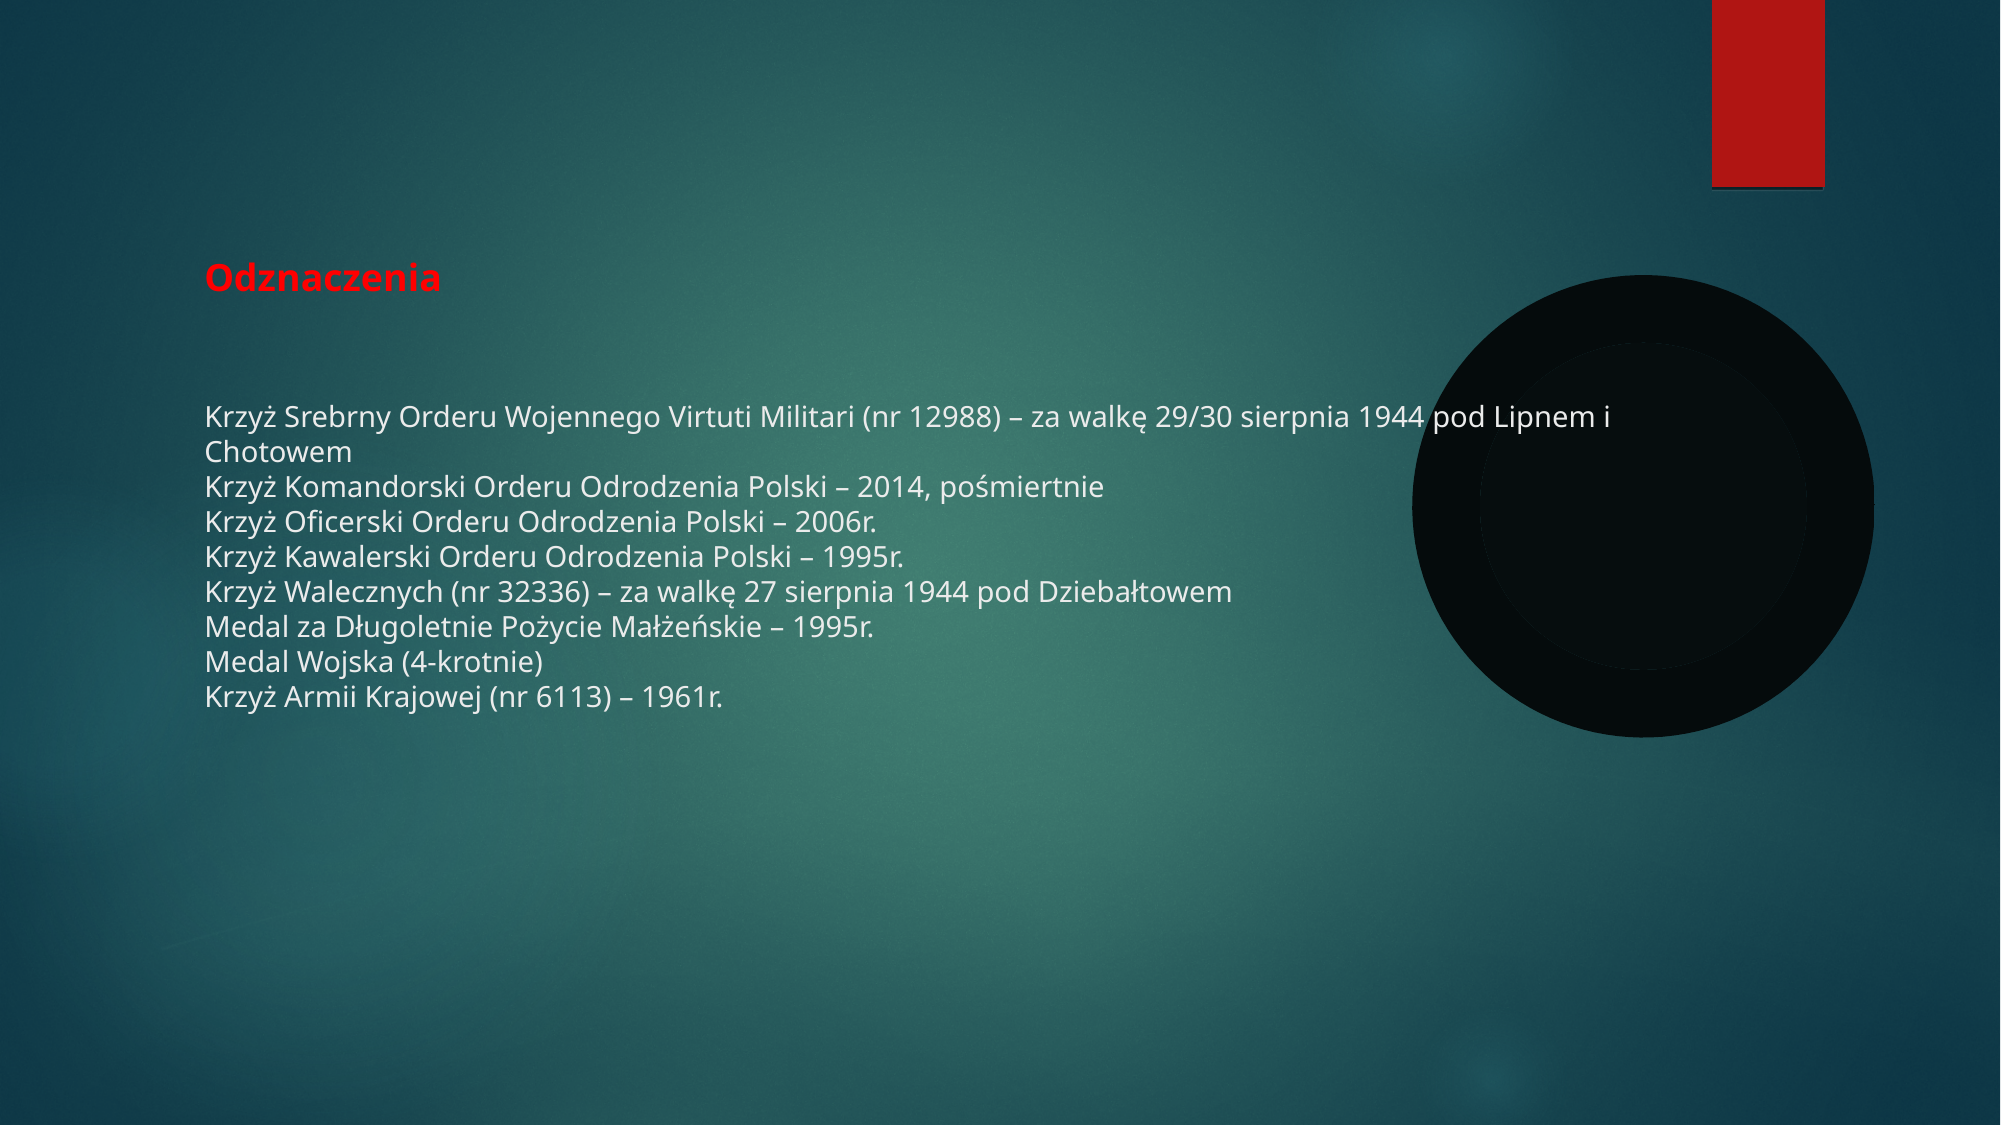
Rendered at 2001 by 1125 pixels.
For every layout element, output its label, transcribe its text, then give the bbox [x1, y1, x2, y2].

title Odznaczenia Krzyż Srebrny Orderu Wojennego Virtuti Militari (nr 12988) – za walkę 29/30 sierpnia 1944 pod Lipnem i Chotowem Krzyż Komandorski Orderu Odrodzenia Polski – 2014, pośmiertnie Krzyż Oficerski Orderu Odrodzenia Polski – 2006r. Krzyż Kawalerski Orderu Odrodzenia Polski – 1995r. Krzyż Walecznych (nr 32336) – za walkę 27 sierpnia 1944 pod Dziebałtowem Medal za Długoletnie Pożycie Małżeńskie – 1995r. Medal Wojska (4-krotnie) Krzyż Armii Krajowej (nr 6113) – 1961r. [189, 242, 1638, 721]
